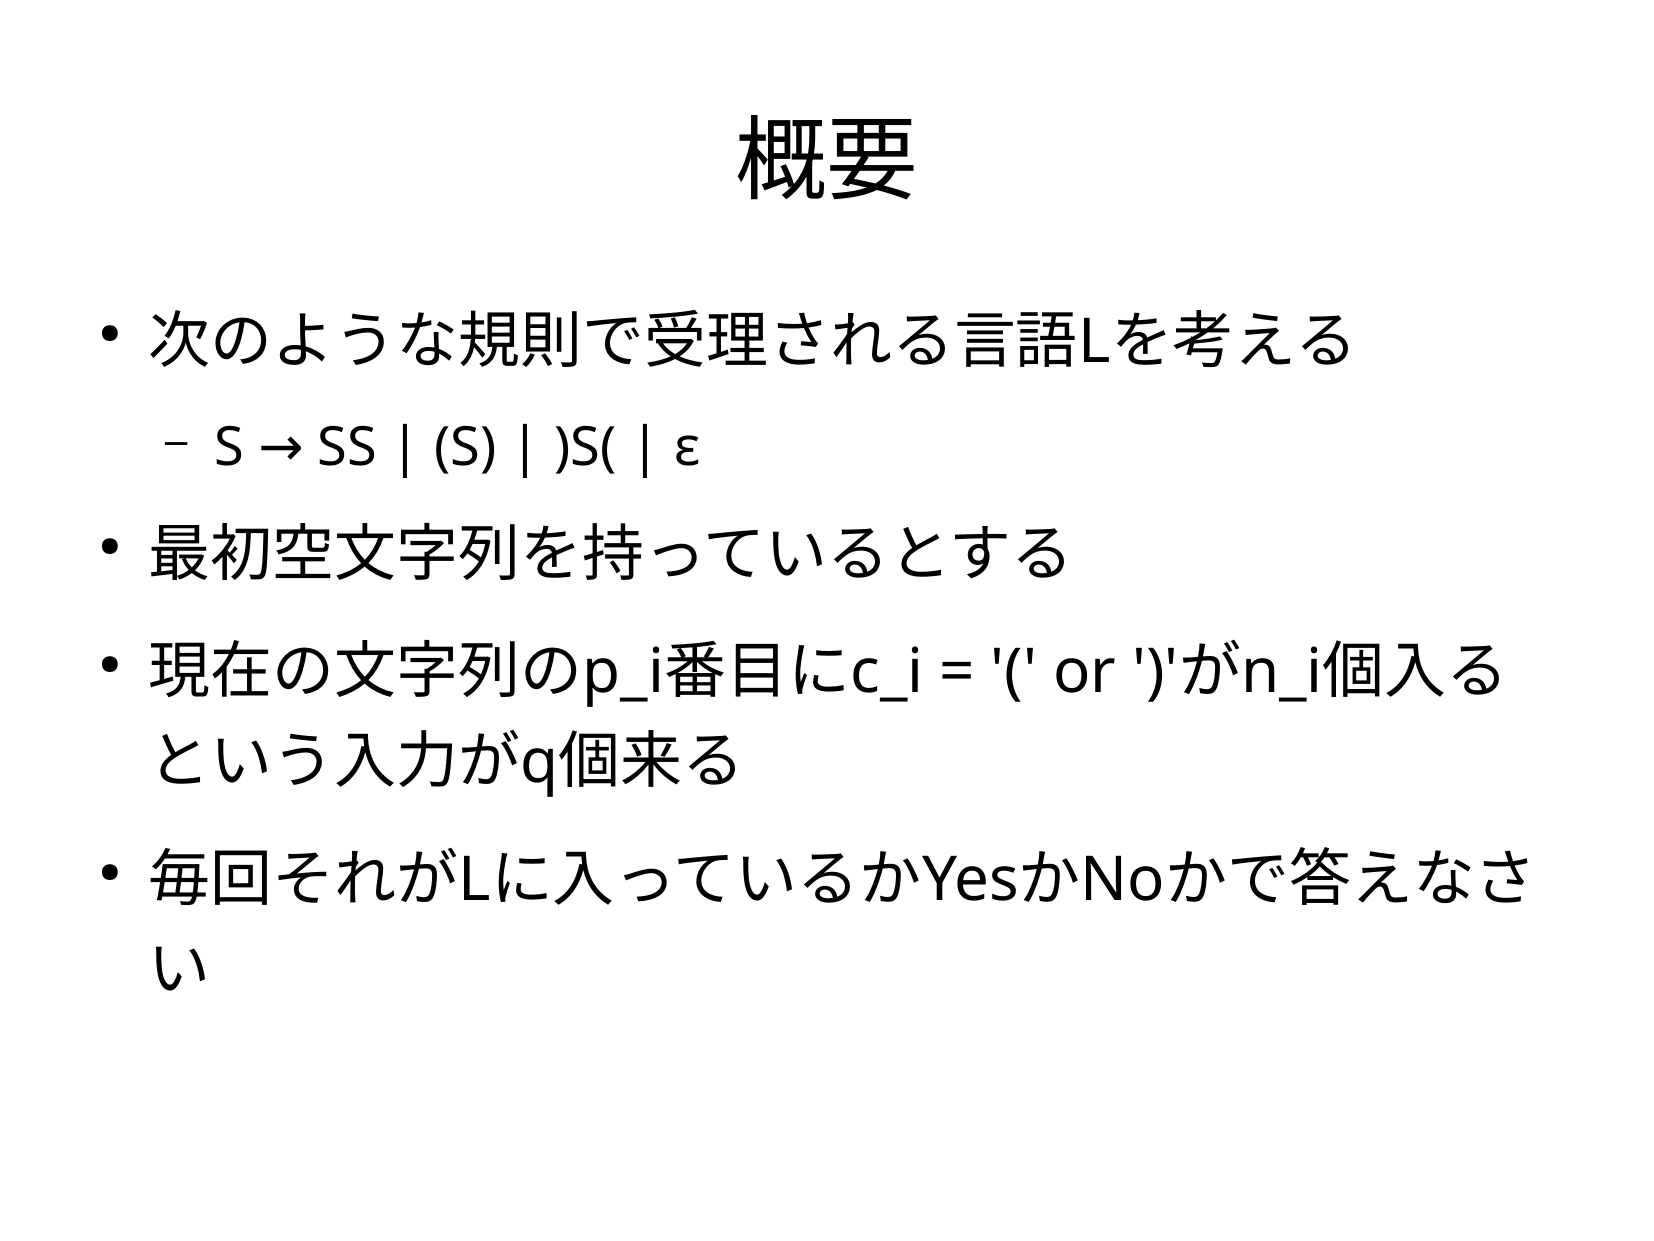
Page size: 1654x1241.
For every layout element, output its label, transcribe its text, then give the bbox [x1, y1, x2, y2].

list 次のような規則で受理される言語Lを考える S → SS | (S) | )S( | ε 最初空文字列を持っているとする 現在の文字列のp_i番目にc_i = '(' or ')'がn_i個入るという入力がq個来る 毎回それがLに入っているかYesかNoかで答えなさい [82, 290, 1538, 1010]
title 概要 [82, 49, 1571, 257]
